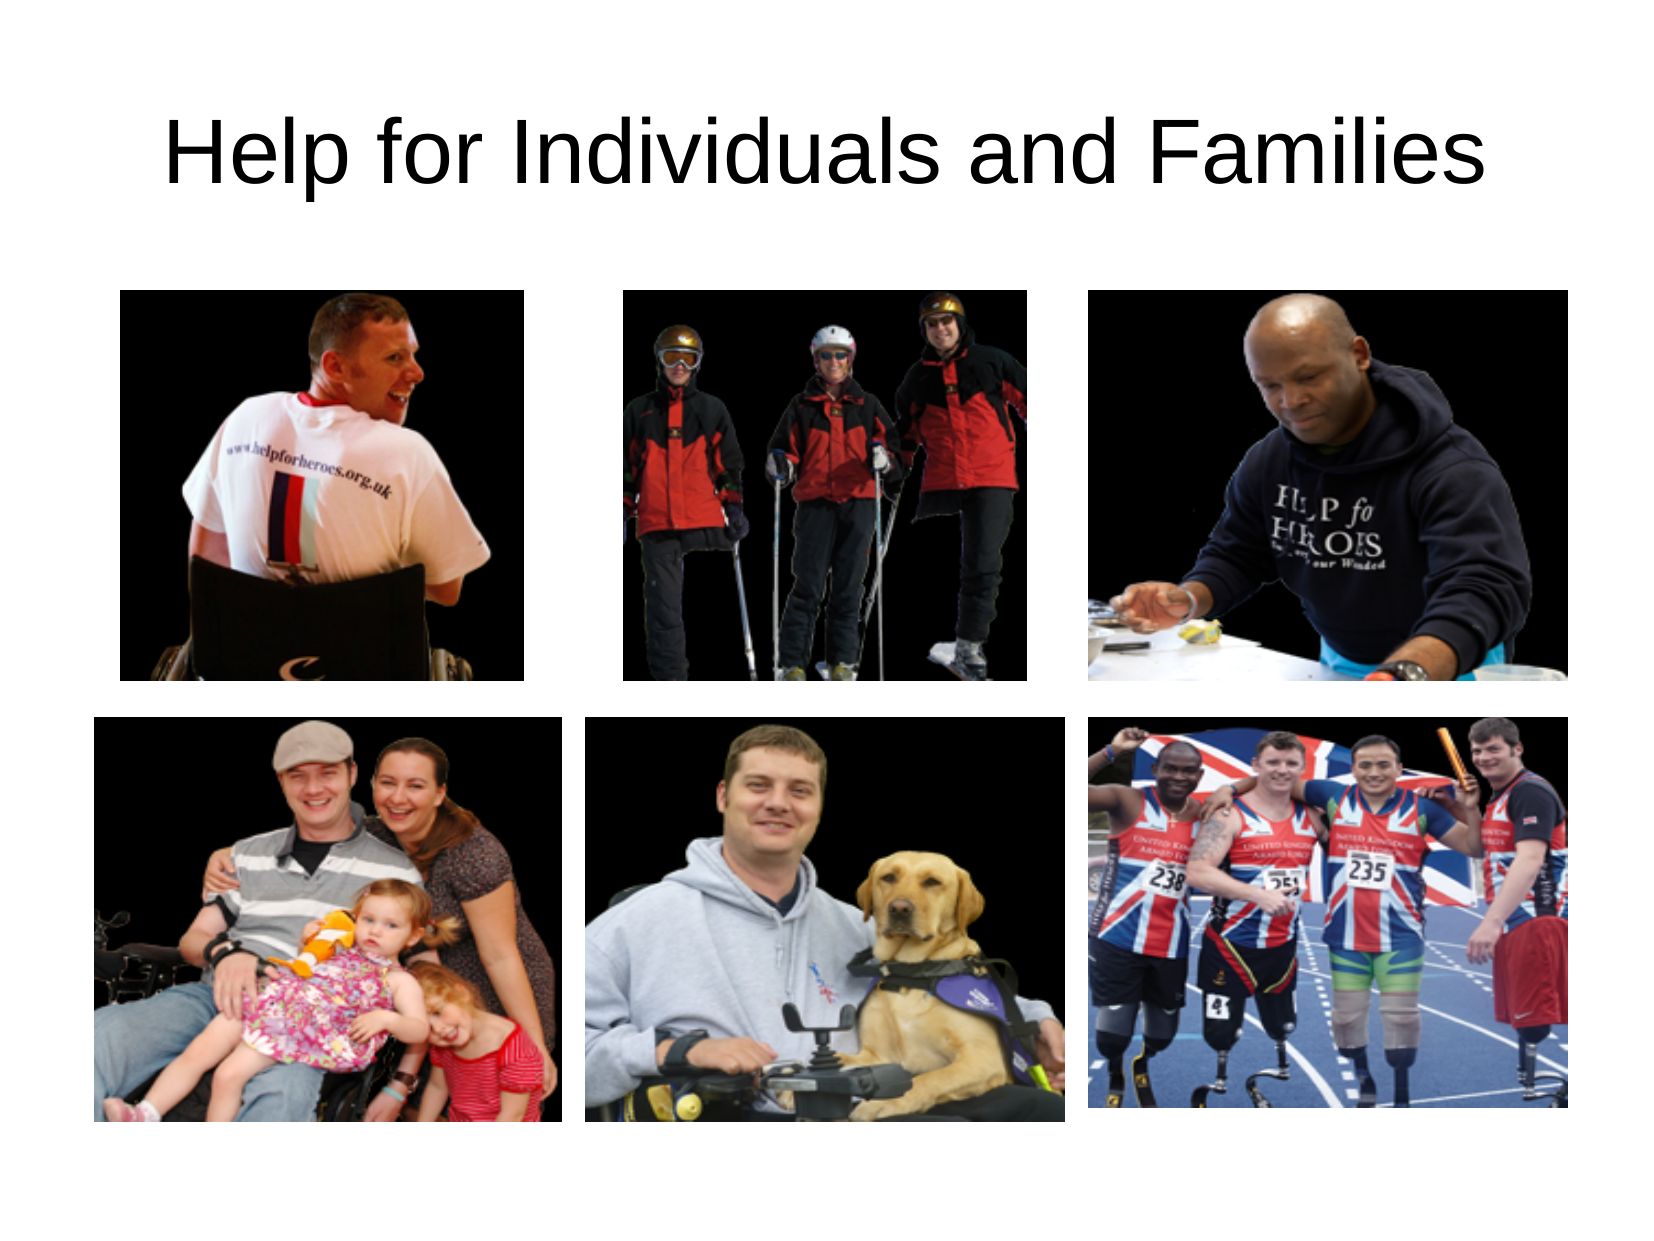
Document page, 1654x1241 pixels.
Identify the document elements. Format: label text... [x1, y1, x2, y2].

picture [623, 290, 1027, 681]
picture [94, 717, 562, 1123]
title Help for Individuals and Families [82, 49, 1571, 257]
picture [1088, 290, 1568, 681]
picture [585, 717, 1065, 1123]
picture [120, 290, 524, 681]
picture [1088, 717, 1568, 1108]
